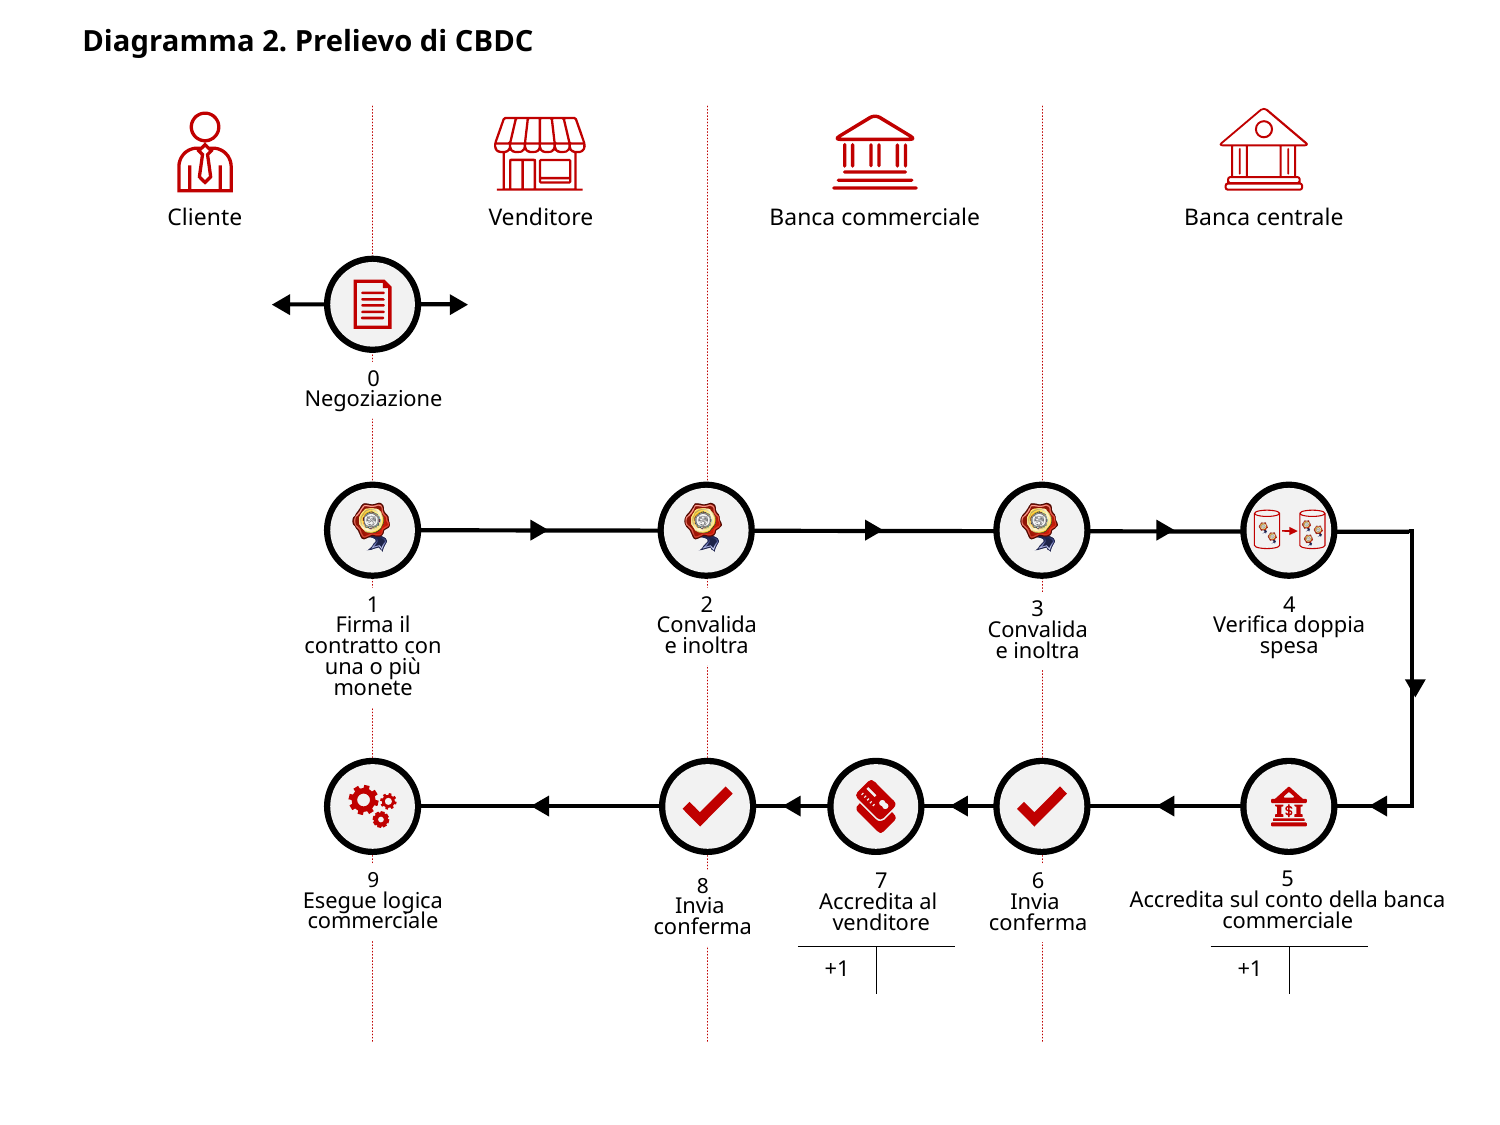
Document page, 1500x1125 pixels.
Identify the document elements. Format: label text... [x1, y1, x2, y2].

text_box [410, 499, 422, 562]
picture [669, 497, 742, 570]
text_box [832, 186, 918, 190]
text_box Cliente [98, 200, 312, 238]
text_box [869, 143, 873, 168]
text_box [678, 570, 735, 579]
text_box [835, 114, 915, 168]
text_box [449, 294, 468, 316]
text_box [877, 143, 881, 168]
text_box [1369, 795, 1388, 817]
text_box 6 Invia conferma [975, 864, 1114, 942]
text_box 7 Accredita al venditore [787, 864, 975, 942]
text_box Banca commerciale [726, 200, 1024, 238]
text_box [865, 519, 884, 541]
text_box +1 [1220, 952, 1280, 989]
text_box [530, 519, 549, 541]
picture [1005, 497, 1078, 570]
text_box [1240, 757, 1338, 856]
text_box [177, 111, 233, 193]
text_box [1404, 679, 1426, 698]
text_box [782, 795, 801, 817]
text_box 4 Verifica doppia spesa [1177, 587, 1402, 666]
text_box [344, 570, 401, 579]
text_box [323, 481, 408, 565]
text_box [903, 143, 908, 168]
text_box [1006, 481, 1091, 563]
text_box 2 Convalida e inoltra [609, 587, 805, 666]
text_box [895, 143, 900, 168]
text_box [993, 498, 1005, 562]
text_box [494, 116, 586, 191]
text_box [1014, 570, 1070, 579]
text_box [842, 170, 908, 174]
text_box 9 Esegue logica commerciale [268, 863, 478, 941]
text_box [993, 757, 1091, 856]
text_box [670, 481, 755, 564]
text_box [1156, 519, 1175, 541]
text_box [530, 795, 550, 817]
text_box [1156, 795, 1175, 817]
text_box Diagramma 2. Prelievo di CBDC [67, 18, 1317, 66]
text_box Venditore [434, 200, 648, 238]
text_box 0 Negoziazione [273, 361, 474, 419]
picture [338, 497, 410, 570]
picture [1255, 520, 1282, 549]
text_box Banca centrale [1118, 200, 1410, 238]
text_box [836, 178, 914, 182]
text_box 3 Convalida e inoltra [940, 592, 1136, 670]
text_box 8 Invia conferma [607, 869, 798, 947]
picture [1298, 519, 1328, 551]
text_box [657, 499, 669, 562]
text_box 5 Accredita sul conto della banca commerciale [1113, 862, 1463, 941]
text_box [949, 795, 968, 817]
text_box [1240, 481, 1338, 579]
text_box [658, 757, 757, 856]
text_box [323, 757, 422, 856]
text_box [271, 294, 291, 316]
text_box [1219, 107, 1308, 191]
text_box [323, 255, 422, 353]
text_box 1 Firma il contratto con una o più monete [275, 587, 471, 708]
text_box +1 [807, 952, 867, 989]
text_box [827, 757, 925, 856]
